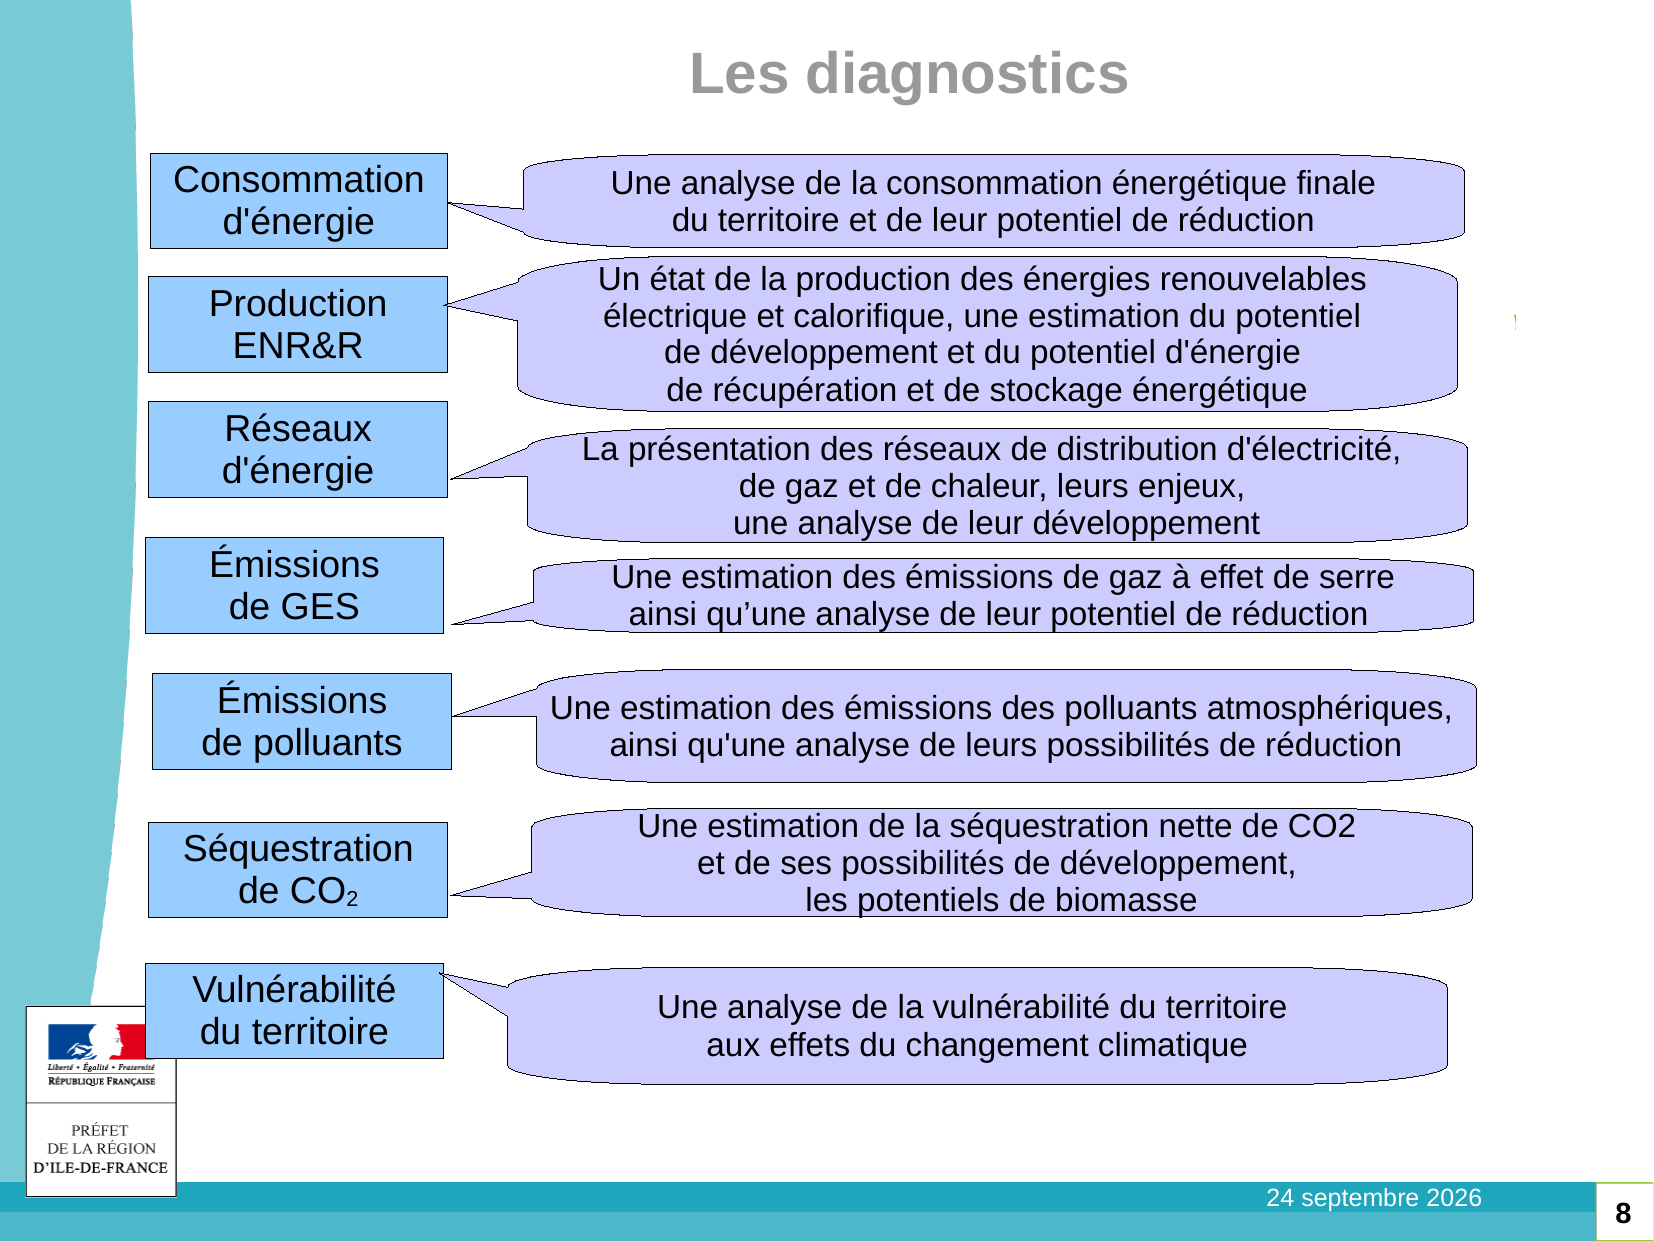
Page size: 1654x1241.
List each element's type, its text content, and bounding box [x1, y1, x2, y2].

text_box Une estimation des émissions des polluants atmosphériques, ainsi qu'une analyse de leurs possibilités de réduction [452, 669, 1477, 783]
text_box Réseaux d'énergie [148, 401, 448, 498]
text_box La présentation des réseaux de distribution d'électricité, de gaz et de chaleur, leurs enjeux, une analyse de leur développement [450, 428, 1468, 543]
text_box Une estimation de la séquestration nette de CO2 et de ses possibilités de développement, les potentiels de biomasse [450, 808, 1473, 917]
text_box Production ENR&R [148, 276, 448, 373]
text_box Séquestration de CO2 [148, 822, 448, 918]
text_box Une analyse de la consommation énergétique finale du territoire et de leur potentiel de réduction [447, 154, 1465, 248]
title Les diagnostics [165, 0, 1654, 146]
picture [0, 0, 1654, 1241]
text_box Un état de la production des énergies renouvelables électrique et calorifique, une estimation du potentiel de développement et du potentiel d'énergie de récupération et de stockage énergétique [443, 256, 1458, 412]
text_box Une estimation des émissions de gaz à effet de serre ainsi qu’une analyse de leur potentiel de réduction [451, 558, 1474, 633]
text_box Émissions de GES [145, 537, 444, 634]
text_box Vulnérabilité du territoire [145, 963, 444, 1059]
text_box Émissions de polluants [152, 673, 452, 770]
text_box Une analyse de la vulnérabilité du territoire aux effets du changement climatique [439, 967, 1448, 1085]
text_box Consommation d'énergie [150, 153, 448, 249]
